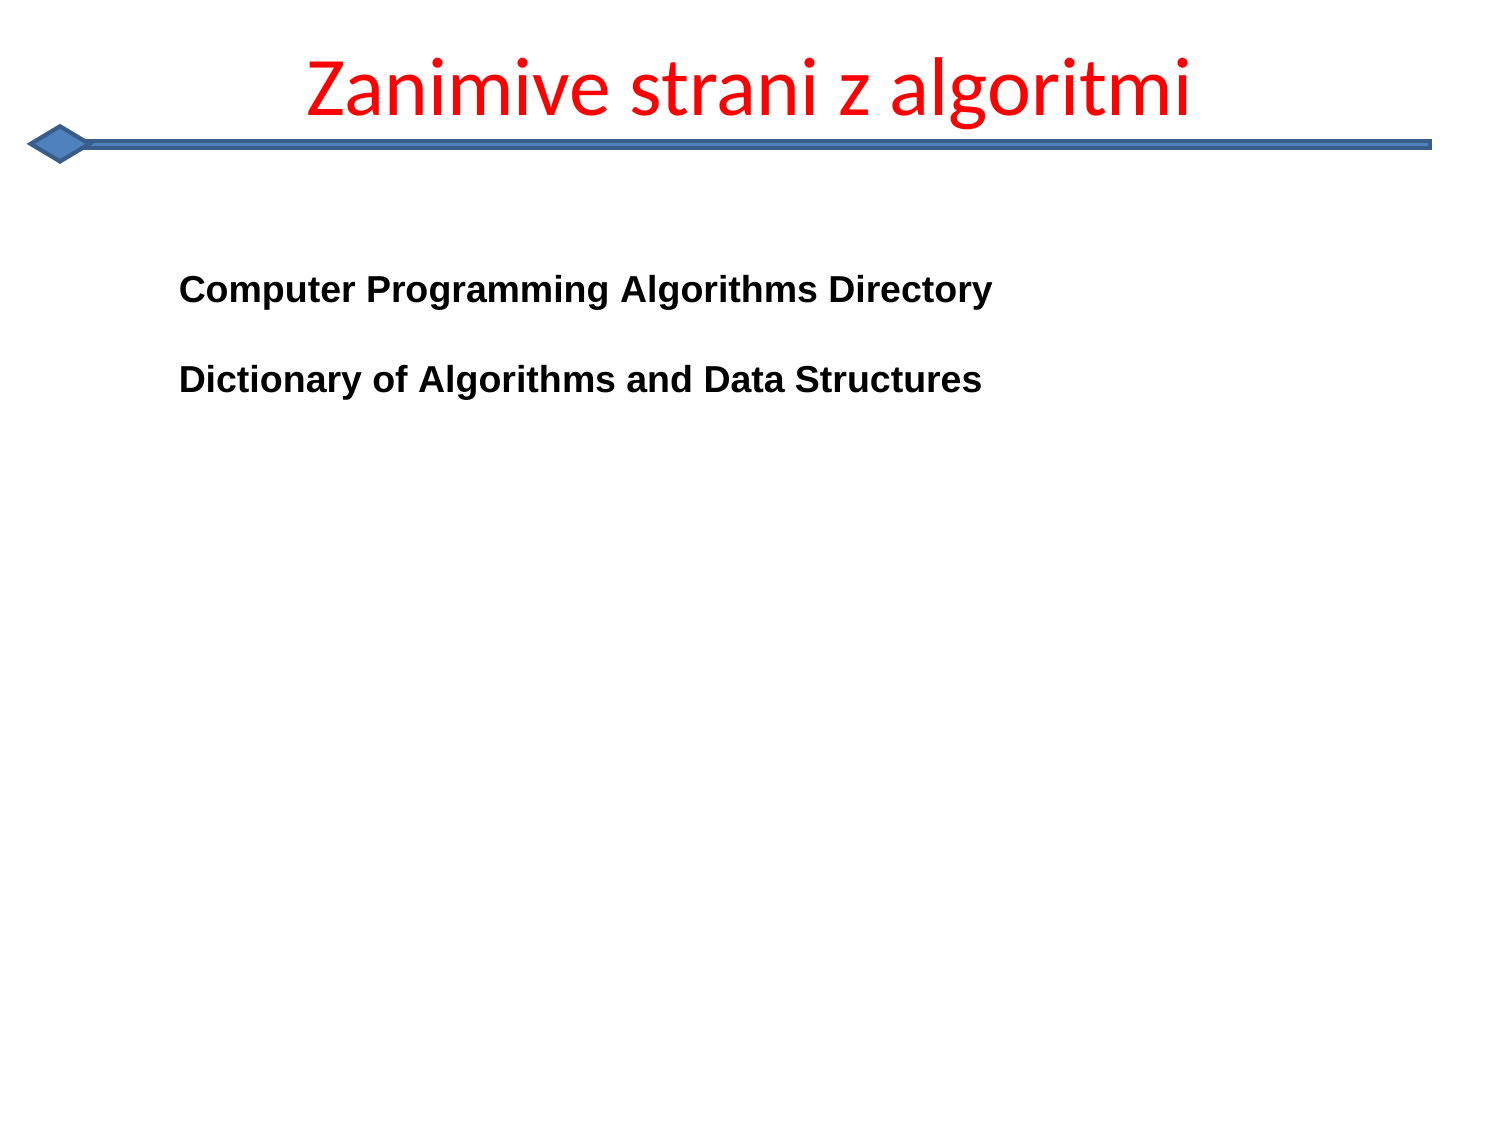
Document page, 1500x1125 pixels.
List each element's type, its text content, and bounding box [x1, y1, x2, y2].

title Zanimive strani z algoritmi [75, 23, 1426, 141]
text_box Computer Programming Algorithms Directory Dictionary of Algorithms and Data Structures [163, 257, 1196, 454]
